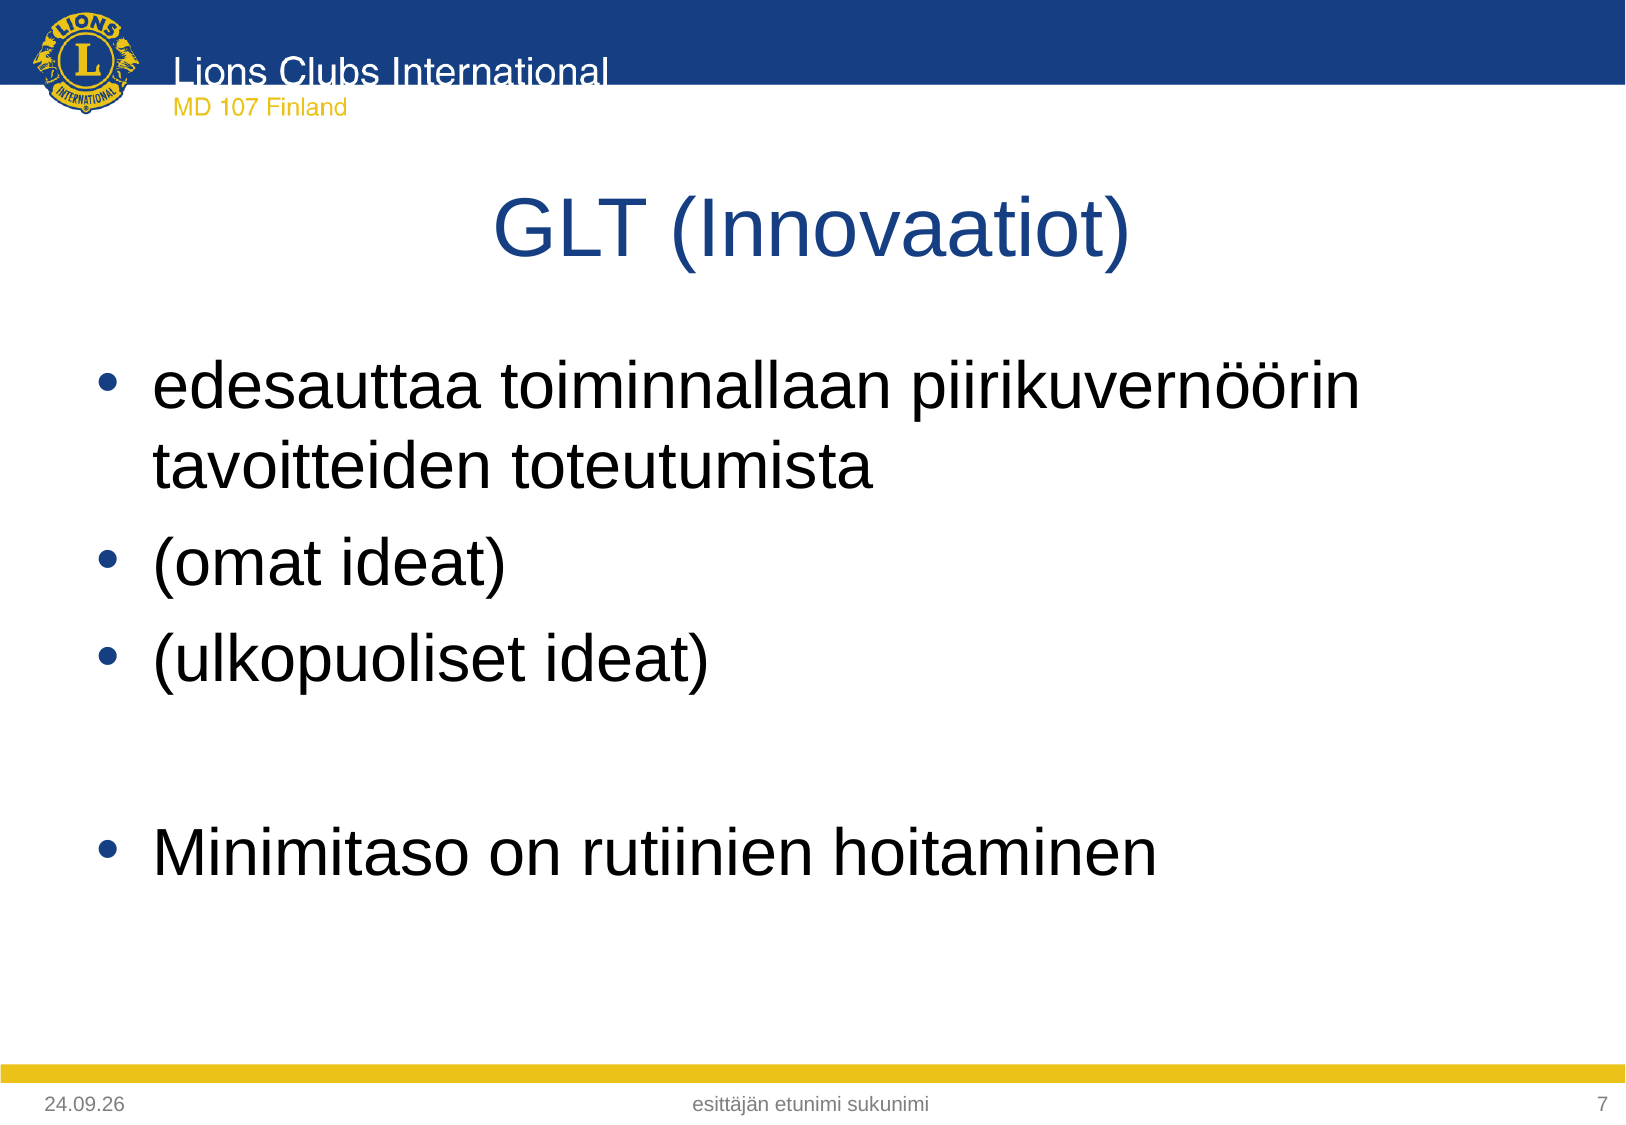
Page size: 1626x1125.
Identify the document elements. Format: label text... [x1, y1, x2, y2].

text_box <numero> [1243, 1073, 1624, 1125]
list edesauttaa toiminnallaan piirikuvernöörin tavoitteiden toteutumista (omat ideat) (ulkopuoliset ideat) Minimitaso on rutiinien hoitaminen [81, 334, 1544, 1034]
text_box esittäjän etunimi sukunimi [409, 1073, 1212, 1125]
text_box 25.03.19 [29, 1072, 268, 1125]
title GLT (Innovaatiot) [81, 151, 1544, 296]
picture [0, 0, 1626, 122]
